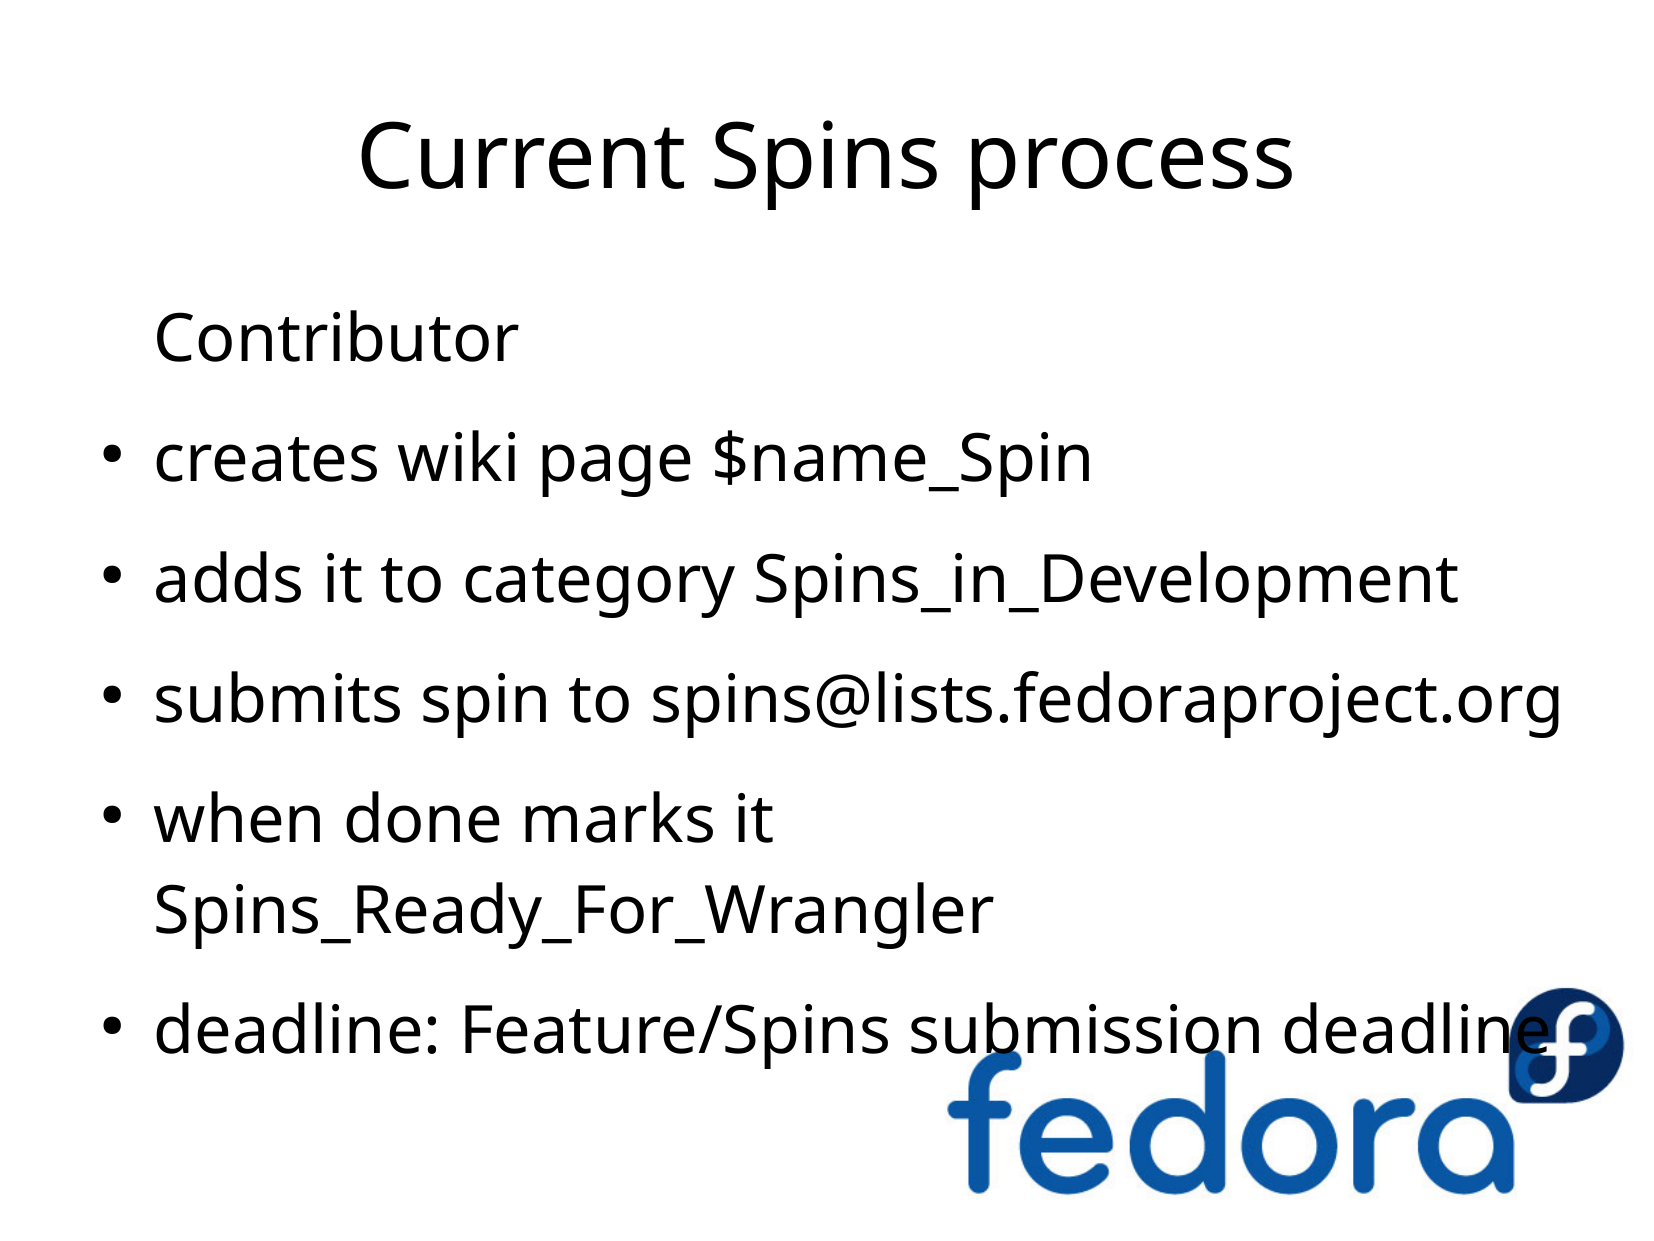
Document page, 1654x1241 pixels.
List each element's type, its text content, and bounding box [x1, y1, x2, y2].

list Contributor creates wiki page $name_Spin adds it to category Spins_in_Development submits spin to spins@lists.fedoraproject.org when done marks it Spins_Ready_For_Wrangler deadline: Feature/Spins submission deadline [82, 290, 1571, 1109]
picture [925, 967, 1639, 1223]
title Current Spins process [82, 49, 1571, 257]
